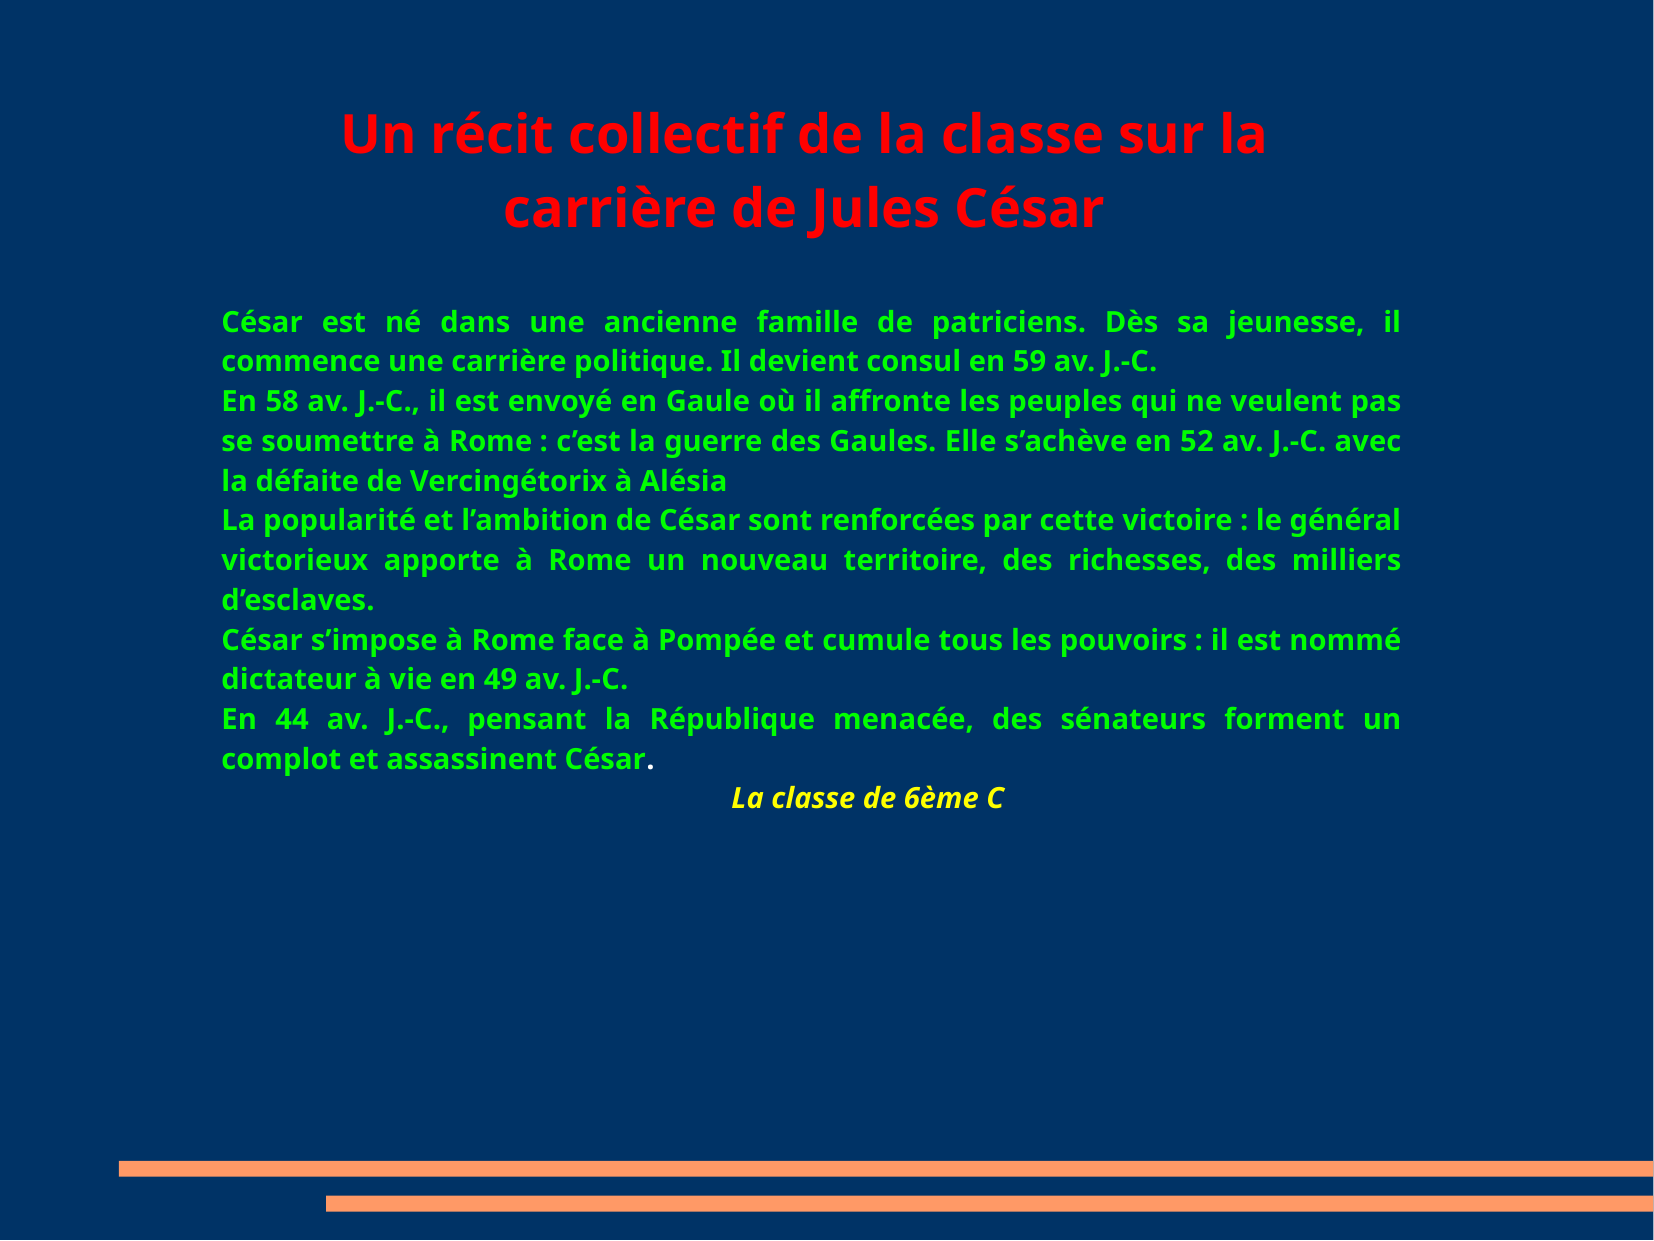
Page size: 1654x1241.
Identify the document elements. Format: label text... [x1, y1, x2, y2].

text_box Un récit collectif de la classe sur la carrière de Jules César [324, 88, 1300, 227]
text_box César est né dans une ancienne famille de patriciens. Dès sa jeunesse, il commence une carrière politique. Il devient consul en 59 av. J.-C. En 58 av. J.-C., il est envoyé en Gaule où il affronte les peuples qui ne veulent pas se soumettre à Rome : c’est la guerre des Gaules. Elle s’achève en 52 av. J.-C. avec la défaite de Vercingétorix à Alésia La popularité et l’ambition de César sont renforcées par cette victoire : le général victorieux apporte à Rome un nouveau territoire, des richesses, des milliers d’esclaves. César s’impose à Rome face à Pompée et cumule tous les pouvoirs : il est nommé dictateur à vie en 49 av. J.-C. En 44 av. J.-C., pensant la République menacée, des sénateurs forment un complot et assassinent César. La classe de 6ème C [206, 293, 1418, 838]
